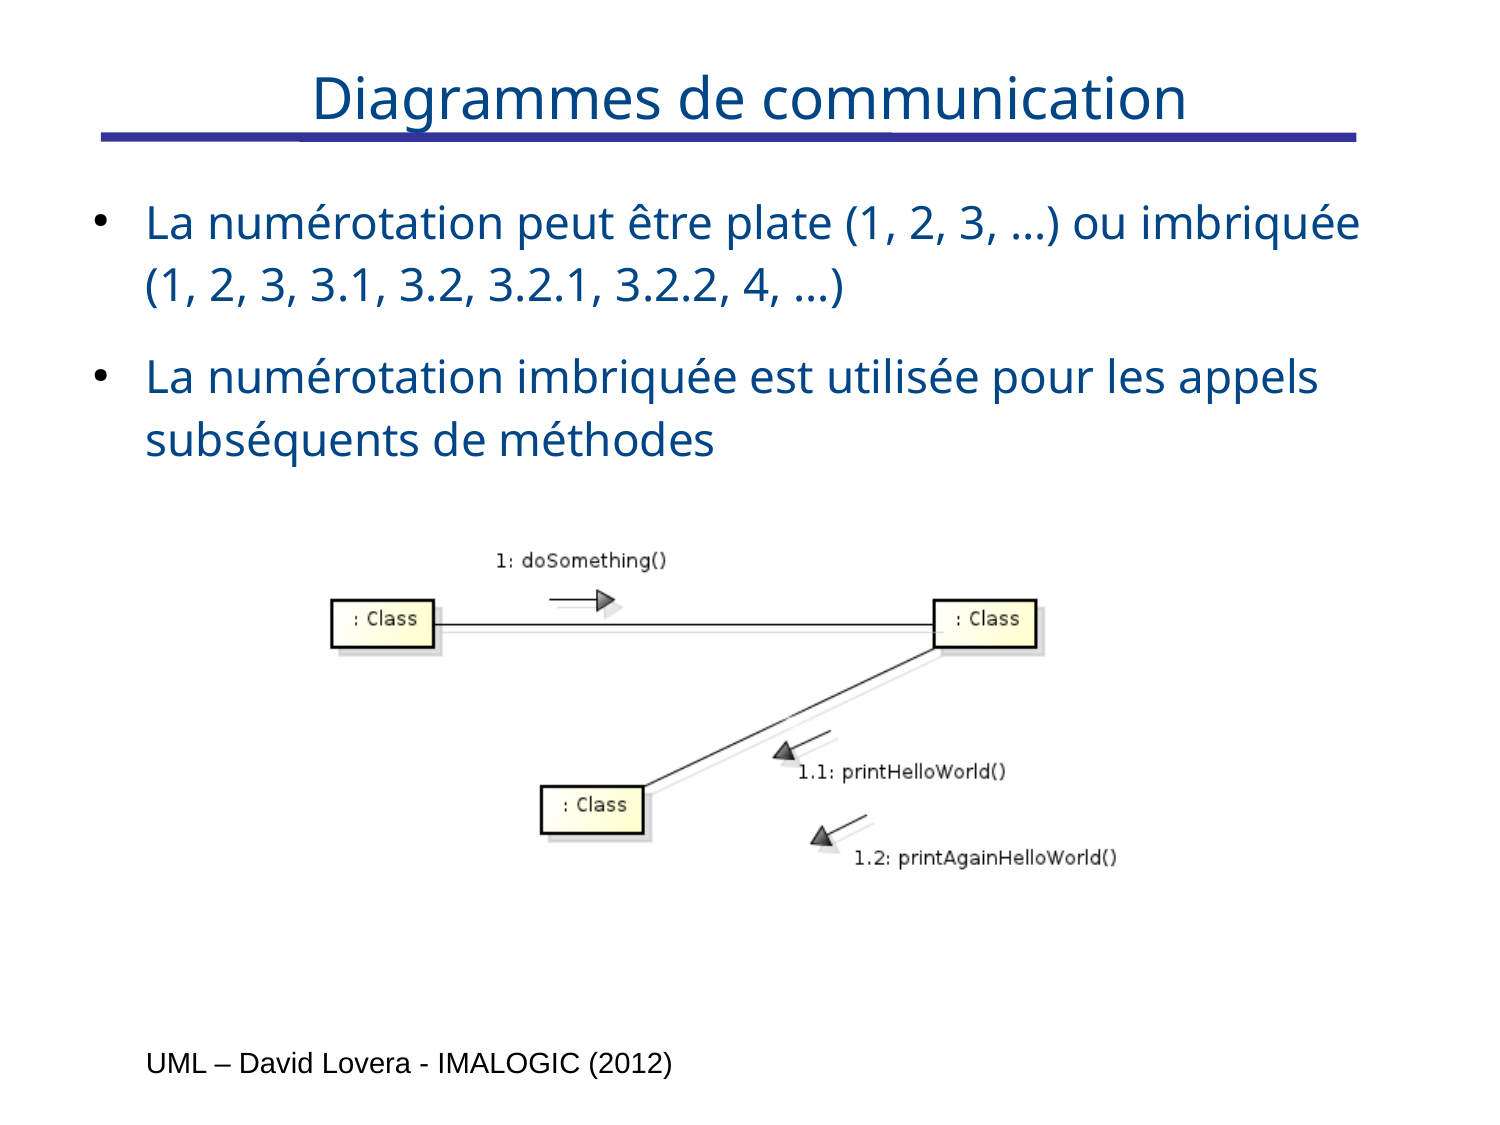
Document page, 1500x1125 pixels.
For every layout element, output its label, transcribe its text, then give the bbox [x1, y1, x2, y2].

list La numérotation peut être plate (1, 2, 3, …) ou imbriquée (1, 2, 3, 3.1, 3.2, 3.2.1, 3.2.2, 4, …) La numérotation imbriquée est utilisée pour les appels subséquents de méthodes [74, 190, 1425, 953]
picture [318, 535, 1141, 916]
title Diagrammes de communication [74, 44, 1425, 150]
list UML – David Lovera - IMALOGIC (2012) [74, 1047, 1425, 1087]
